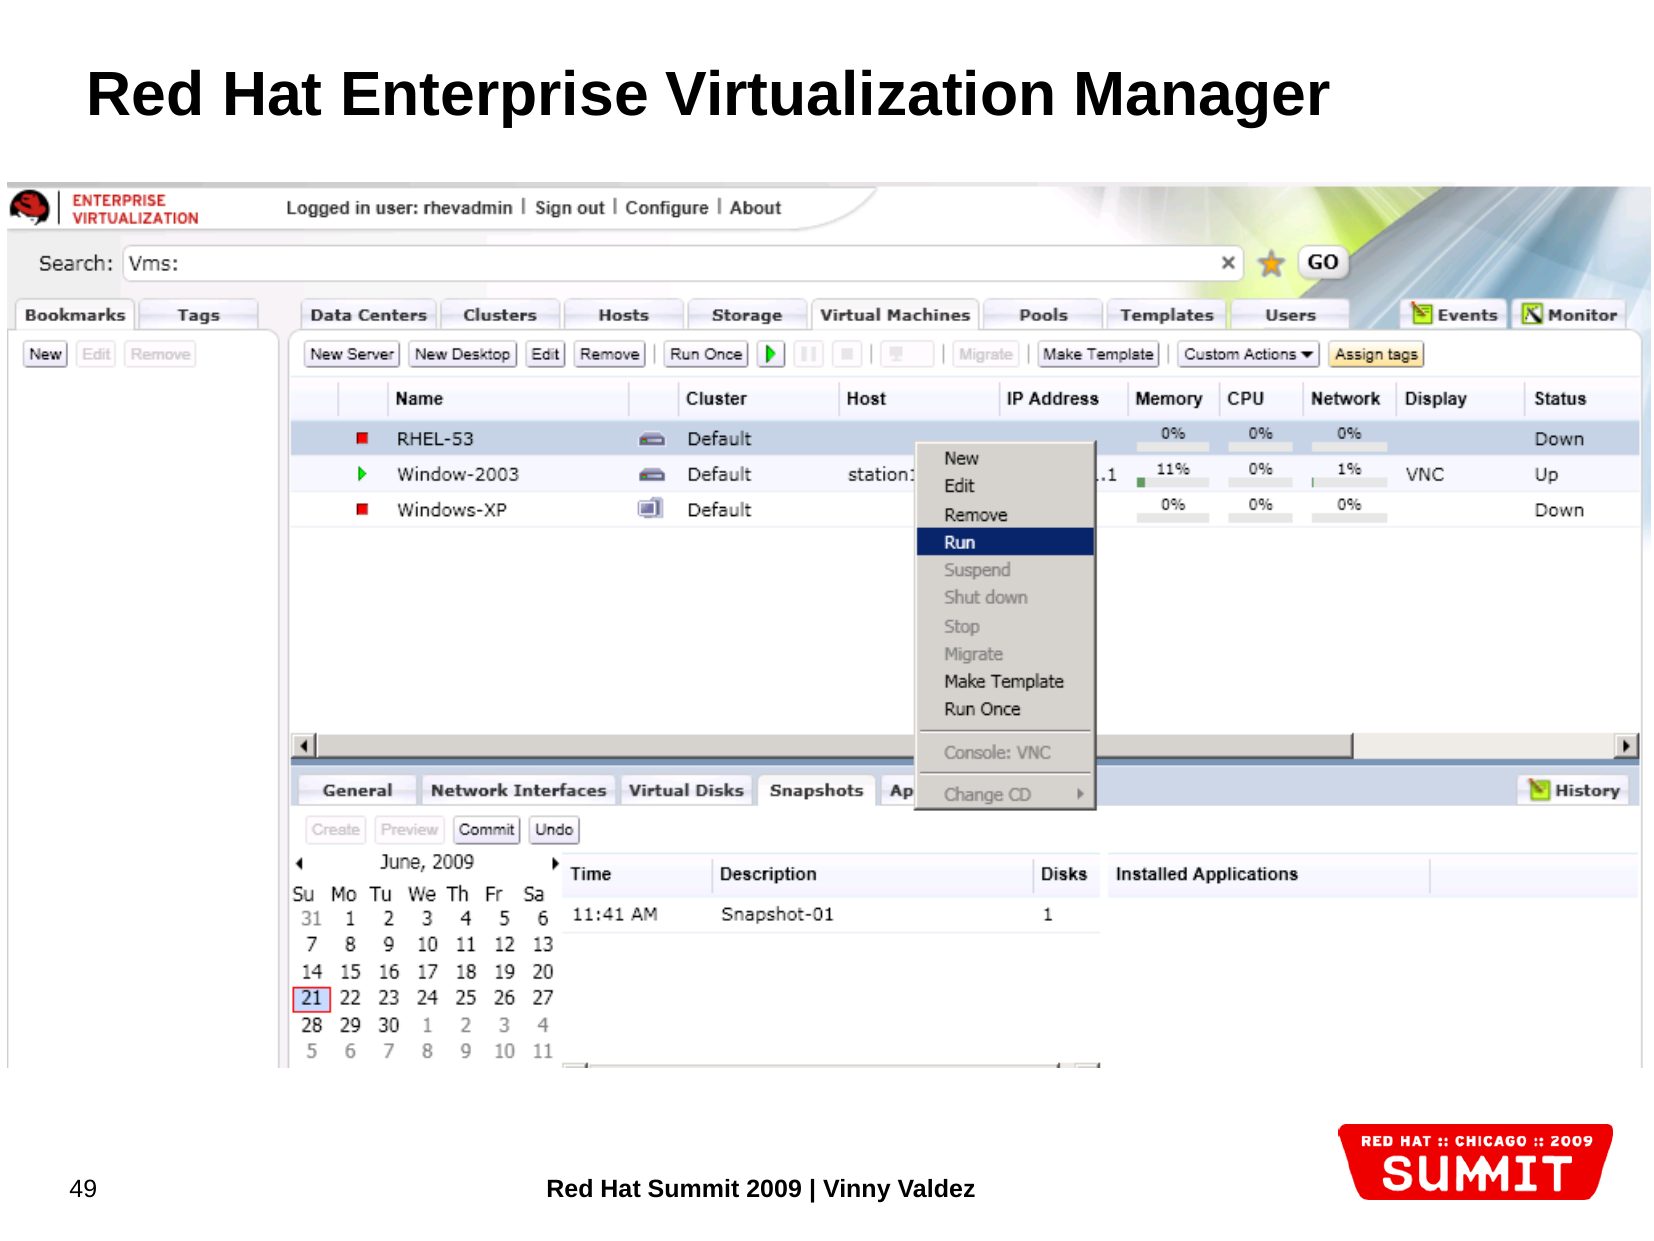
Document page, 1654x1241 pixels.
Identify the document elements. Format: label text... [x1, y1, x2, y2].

picture [7, 182, 1651, 1068]
title Red Hat Enterprise Virtualization Manager [86, 37, 1576, 151]
picture [1338, 1124, 1613, 1200]
